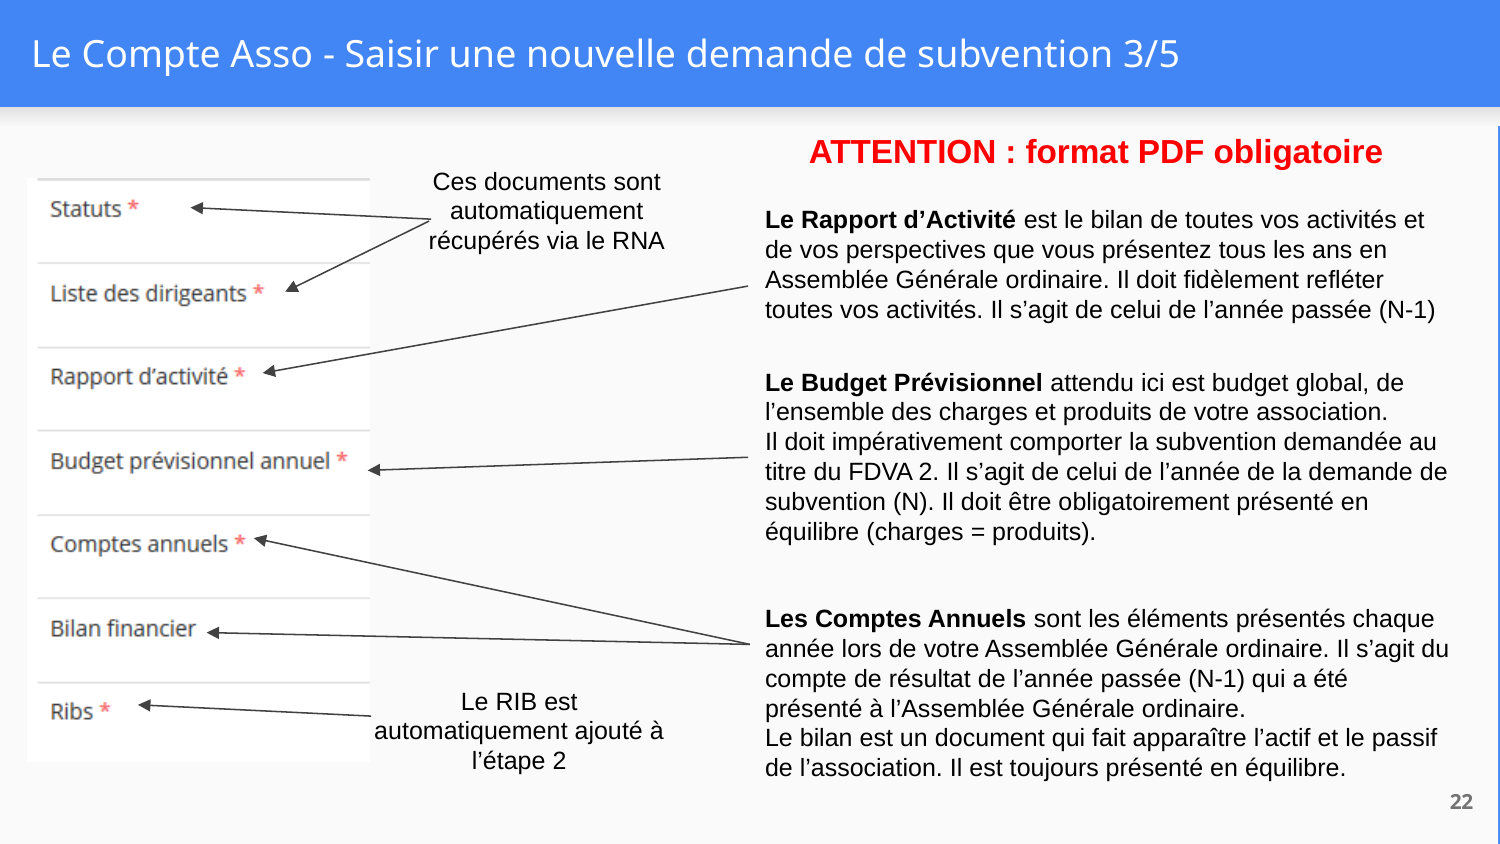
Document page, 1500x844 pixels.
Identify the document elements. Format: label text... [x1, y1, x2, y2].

picture [27, 178, 370, 762]
text_box Ces documents sont automatiquement récupérés via le RNA [383, 150, 711, 322]
title Le Compte Asso - Saisir une nouvelle demande de subvention 3/5 [16, 2, 1464, 102]
text_box Le RIB est automatiquement ajouté à l’étape 2 [348, 669, 691, 797]
slide_number <numéro> [1398, 770, 1489, 835]
text_box Le Budget Prévisionnel attendu ici est budget global, de l’ensemble des charges et produits de votre association. Il doit impérativement comporter la subvention demandée au titre du FDVA 2. Il s’agit de celui de l’année de la demande de subvention (N). Il doit être obligatoirement présenté en équilibre (charges = produits). [749, 350, 1474, 564]
text_box Le Rapport d’Activité est le bilan de toutes vos activités et de vos perspectives que vous présentez tous les ans en Assemblée Générale ordinaire. Il doit fidèlement refléter toutes vos activités. Il s’agit de celui de l’année passée (N-1) [750, 188, 1471, 350]
text_box Les Comptes Annuels sont les éléments présentés chaque année lors de votre Assemblée Générale ordinaire. Il s’agit du compte de résultat de l’année passée (N-1) qui a été présenté à l’Assemblée Générale ordinaire. Le bilan est un document qui fait apparaître l’actif et le passif de l’association. Il est toujours présenté en équilibre. [750, 587, 1468, 800]
text_box Ces documents sont automatiquement récupérés via le RNA [558, 294, 711, 322]
text_box ATTENTION : format PDF obligatoire [794, 114, 1425, 161]
